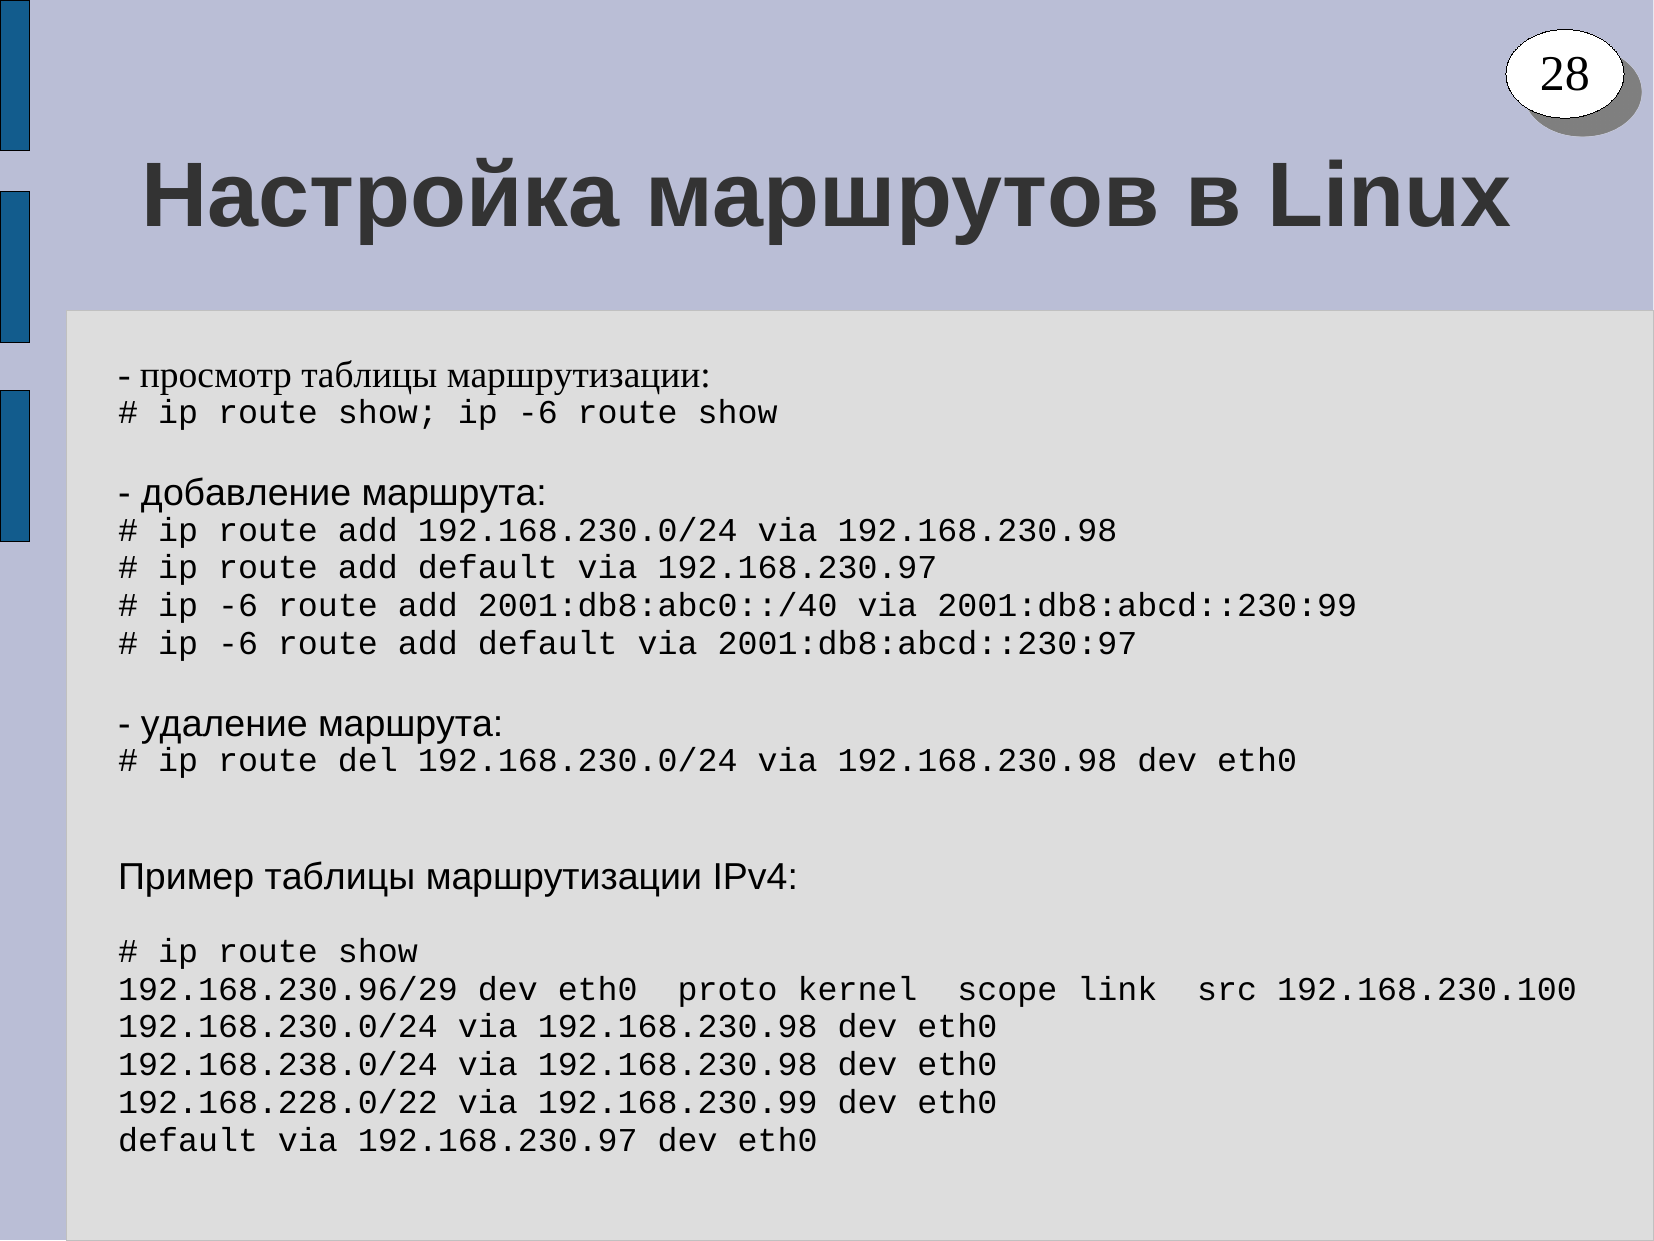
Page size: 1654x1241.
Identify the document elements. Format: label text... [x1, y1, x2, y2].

text_box 28 [1505, 29, 1625, 119]
title Настройка маршрутов в Linux [121, 91, 1534, 299]
text_box - просмотр таблицы маршрутизации: # ip route show; ip -6 route show - добавление маршрута: # ip route add 192.168.230.0/24 via 192.168.230.98 # ip route add default via 192.168.230.97 # ip -6 route add 2001:db8:abc0::/40 via 2001:db8:abcd::230:99 # ip -6 route add default via 2001:db8:abcd::230:97 - удаление маршрута: # ip route del 192.168.230.0/24 via 192.168.230.98 dev eth0 Пример таблицы маршрутизации IPv4: # ip route show 192.168.230.96/29 dev eth0 proto kernel scope link src 192.168.230.100 192.168.230.0/24 via 192.168.230.98 dev eth0 192.168.238.0/24 via 192.168.230.98 dev eth0 192.168.228.0/22 via 192.168.230.99 dev eth0 default via 192.168.230.97 dev eth0 [118, 354, 1595, 1217]
